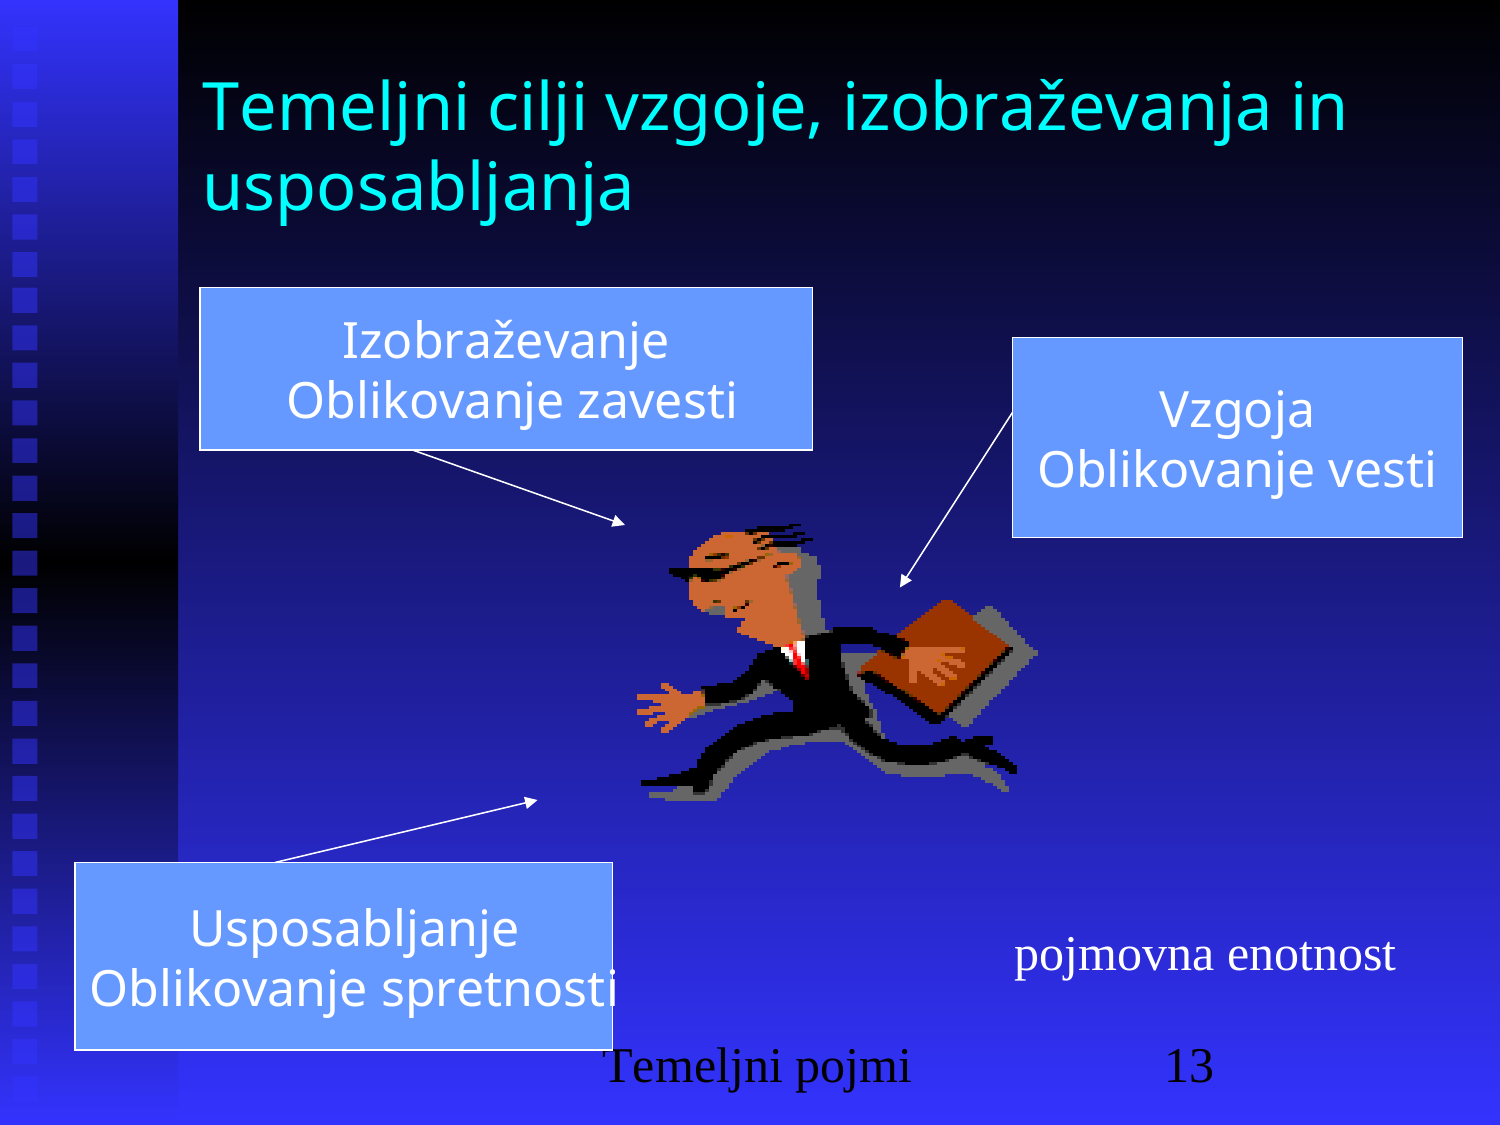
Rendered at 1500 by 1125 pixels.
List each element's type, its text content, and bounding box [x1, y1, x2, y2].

text_box Usposabljanje Oblikovanje spretnosti [75, 862, 613, 1050]
title Temeljni cilji vzgoje, izobraževanja in usposabljanja [187, 74, 1463, 213]
text_box Izobraževanje Oblikovanje zavesti [199, 287, 813, 451]
text_box Vzgoja Oblikovanje vesti [1012, 337, 1463, 538]
text_box pojmovna enotnost [999, 912, 1413, 988]
picture [637, 524, 1038, 802]
